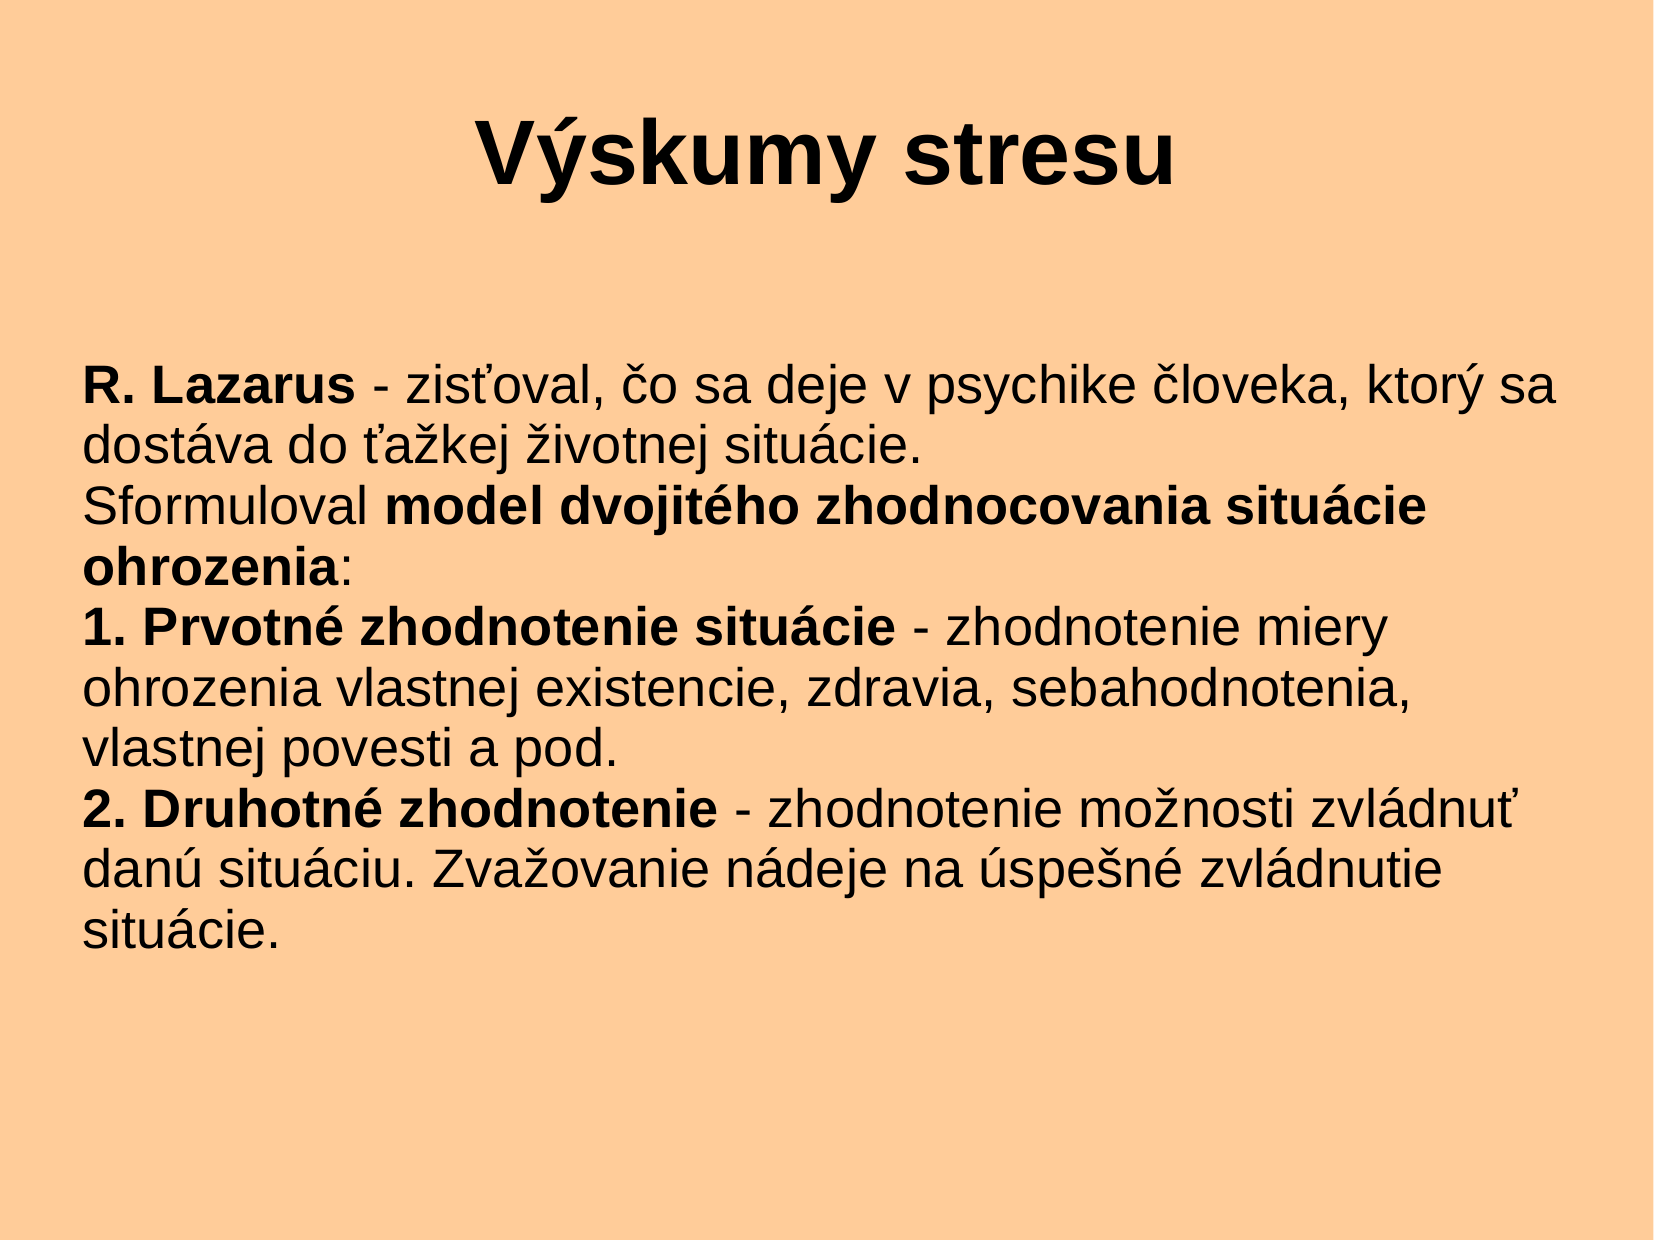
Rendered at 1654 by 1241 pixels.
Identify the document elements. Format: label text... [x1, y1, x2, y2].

subtitle R. Lazarus - zisťoval, čo sa deje v psychike človeka, ktorý sa dostáva do ťažkej životnej situácie. Sformuloval model dvojitého zhodnocovania situácie ohrozenia: 1. Prvotné zhodnotenie situácie - zhodnotenie miery ohrozenia vlastnej existencie, zdravia, sebahodnotenia, vlastnej povesti a pod. 2. Druhotné zhodnotenie - zhodnotenie možnosti zvládnuť danú situáciu. Zvažovanie nádeje na úspešné zvládnutie situácie. [82, 354, 1571, 1173]
title Výskumy stresu [82, 49, 1571, 257]
